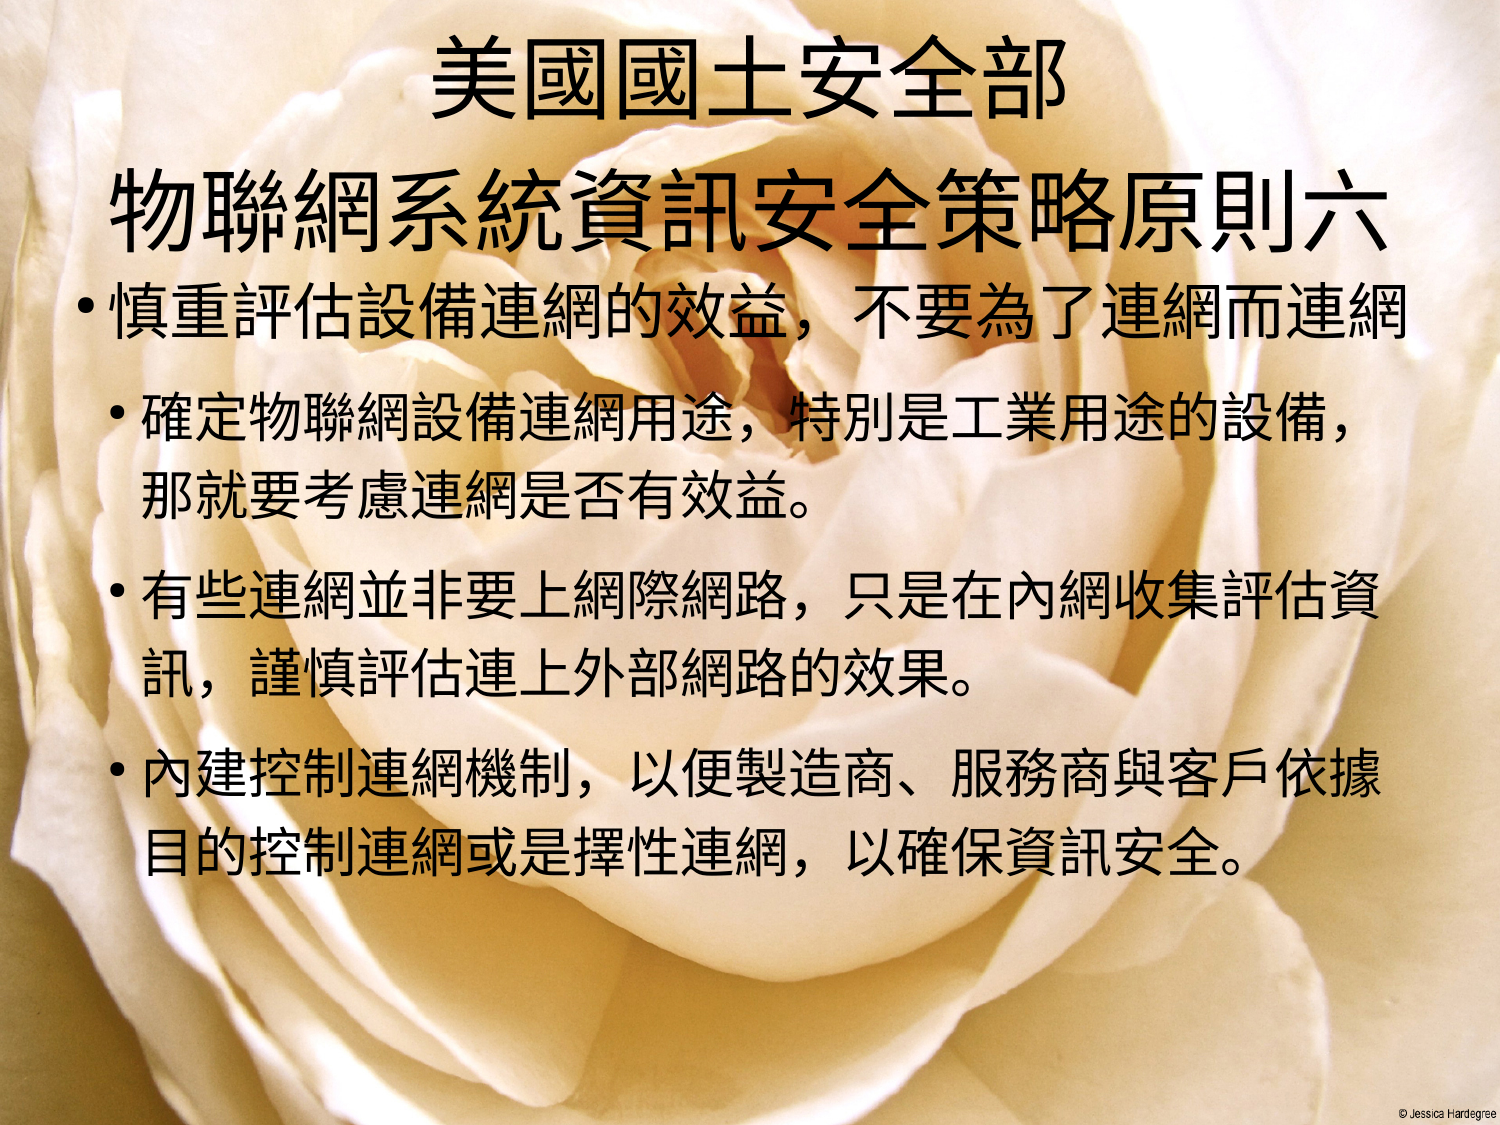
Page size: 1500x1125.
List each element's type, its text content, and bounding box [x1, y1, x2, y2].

list 慎重評估設備連網的效益，不要為了連網而連網 確定物聯網設備連網用途，特別是工業用途的設備，那就要考慮連網是否有效益。 有些連網並非要上網際網路，只是在內網收集評估資訊，謹慎評估連上外部網路的效果。 內建控制連網機制，以便製造商、服務商與客戶依據目的控制連網或是擇性連網，以確保資訊安全。 [75, 262, 1425, 1005]
title 美國國土安全部 物聯網系統資訊安全策略原則六 [75, 45, 1425, 233]
picture [0, 0, 1500, 1125]
